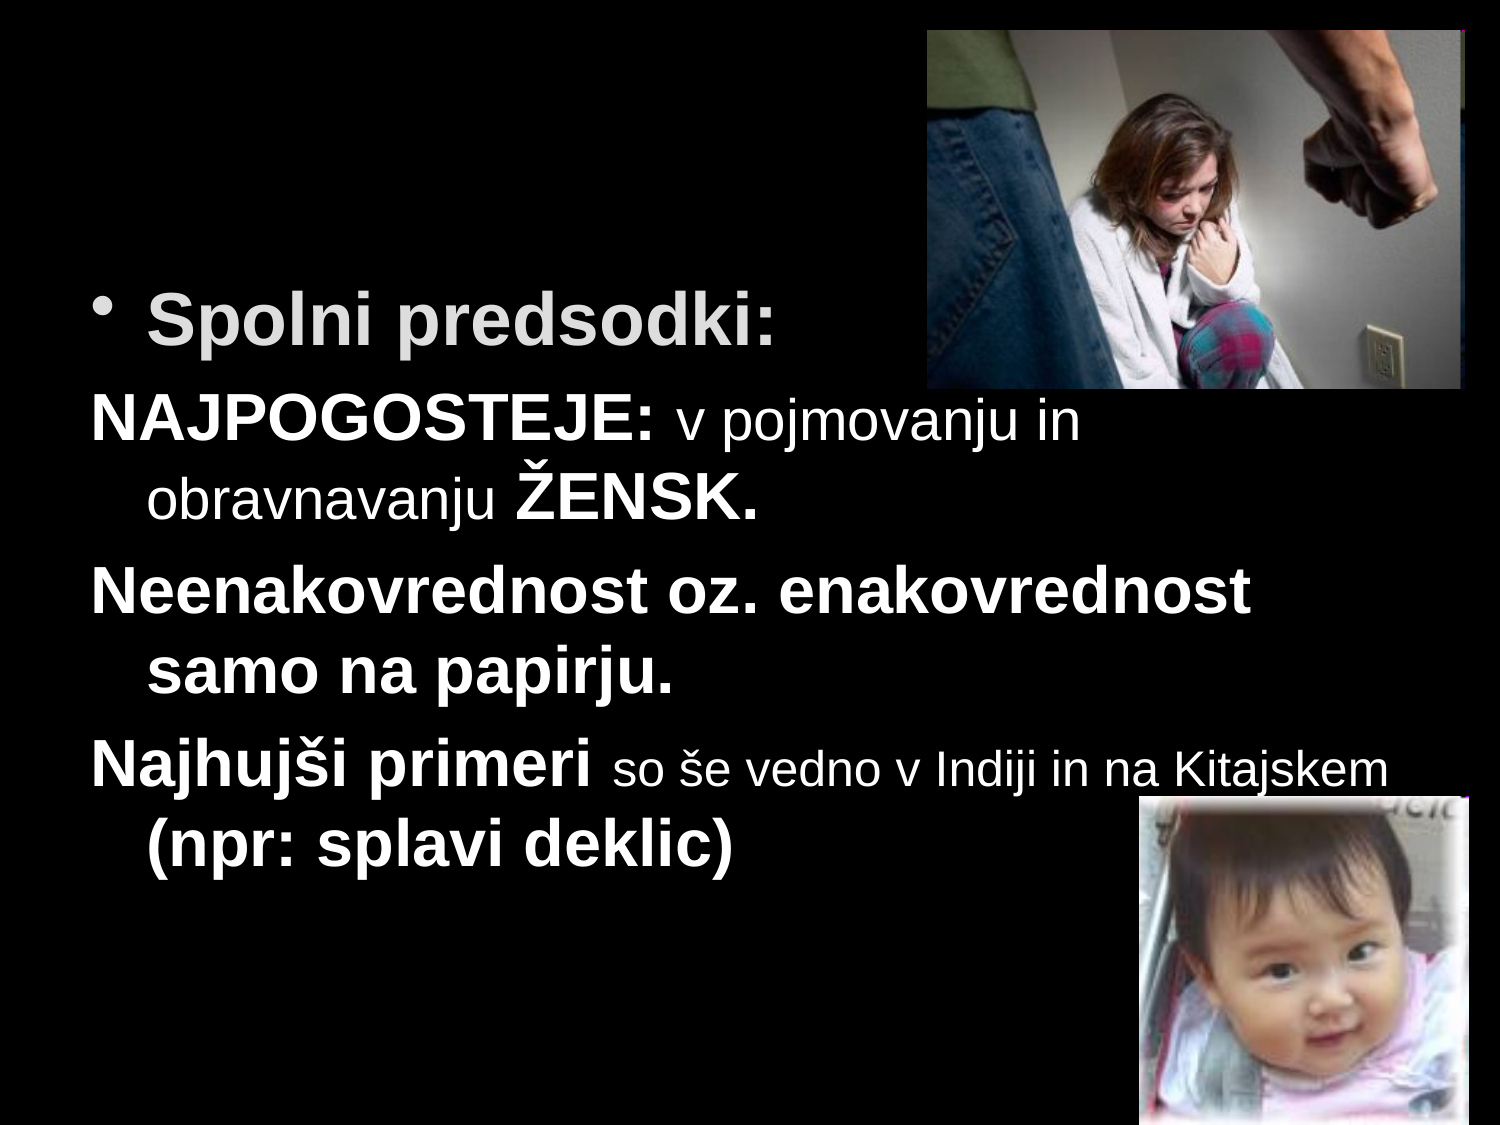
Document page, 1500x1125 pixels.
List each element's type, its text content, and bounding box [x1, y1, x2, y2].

list Spolni predsodki: NAJPOGOSTEJE: v pojmovanju in obravnavanju ŽENSK. Neenakovrednost oz. enakovrednost samo na papirju. Najhujši primeri so še vedno v Indiji in na Kitajskem (npr: splavi deklic) [75, 262, 1425, 1005]
picture [1139, 796, 1469, 1125]
picture [927, 30, 1465, 389]
